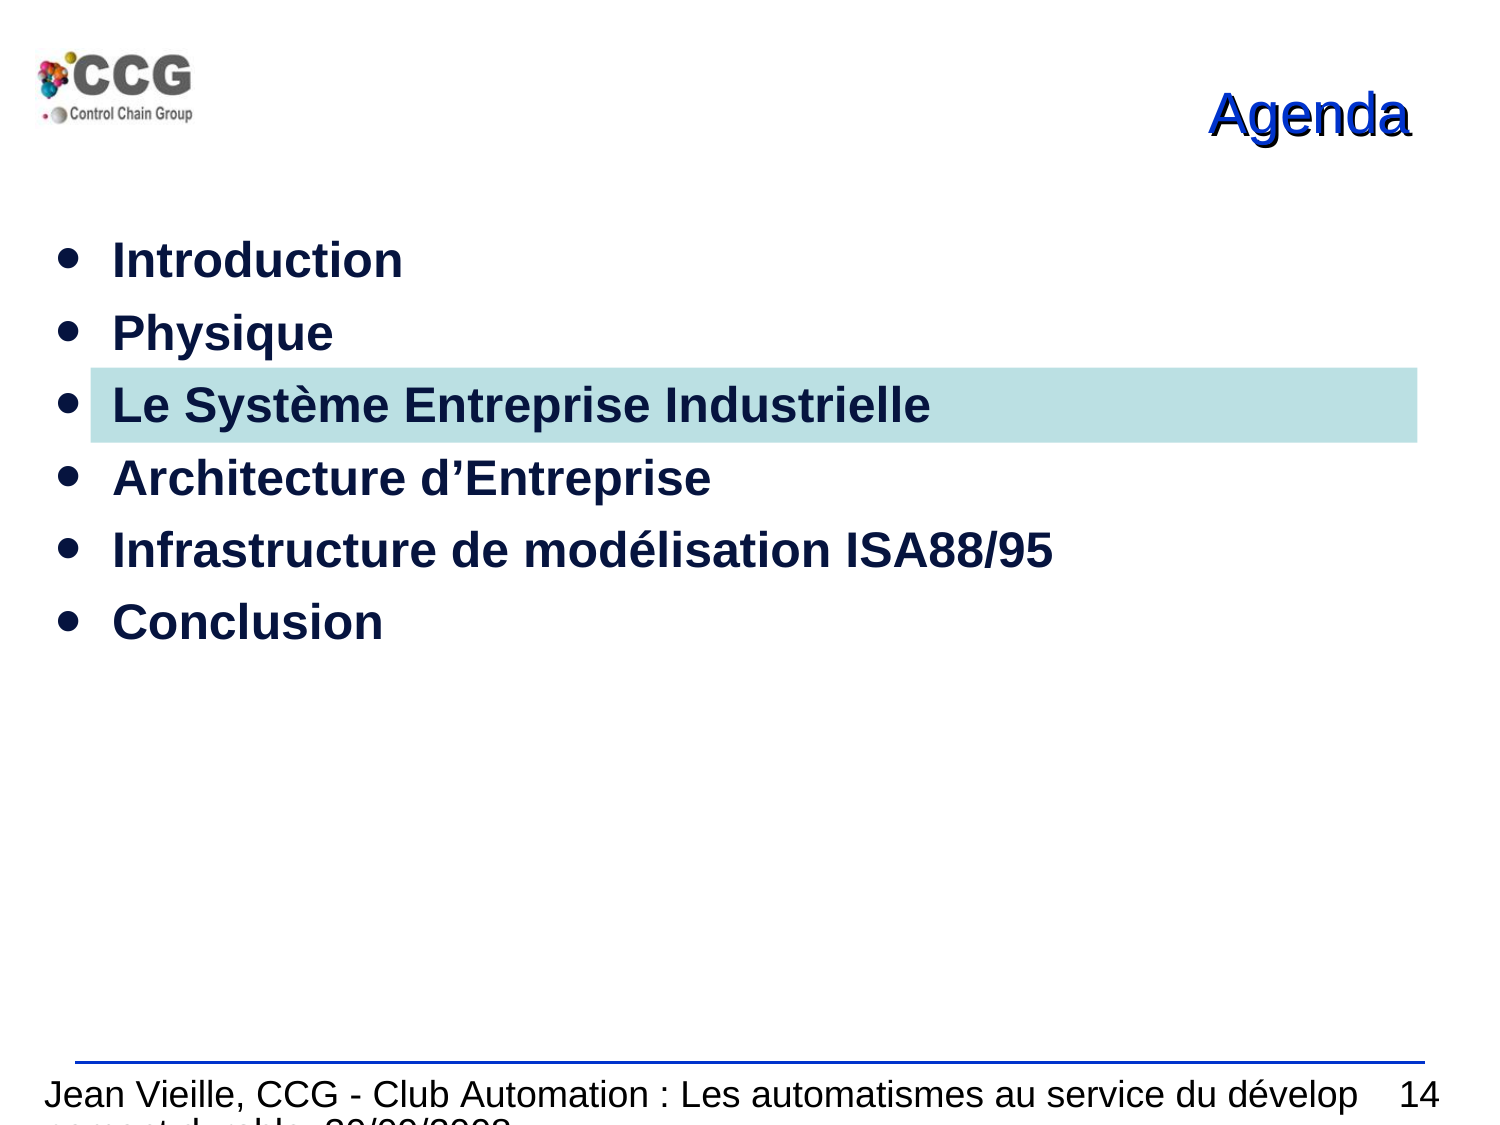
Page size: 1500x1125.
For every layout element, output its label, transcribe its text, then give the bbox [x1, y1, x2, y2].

title Agenda [236, 45, 1426, 176]
list Introduction Physique Le Système Entreprise Industrielle Architecture d’Entreprise Infrastructure de modélisation ISA88/95 Conclusion [41, 220, 1459, 1041]
picture [35, 48, 195, 129]
